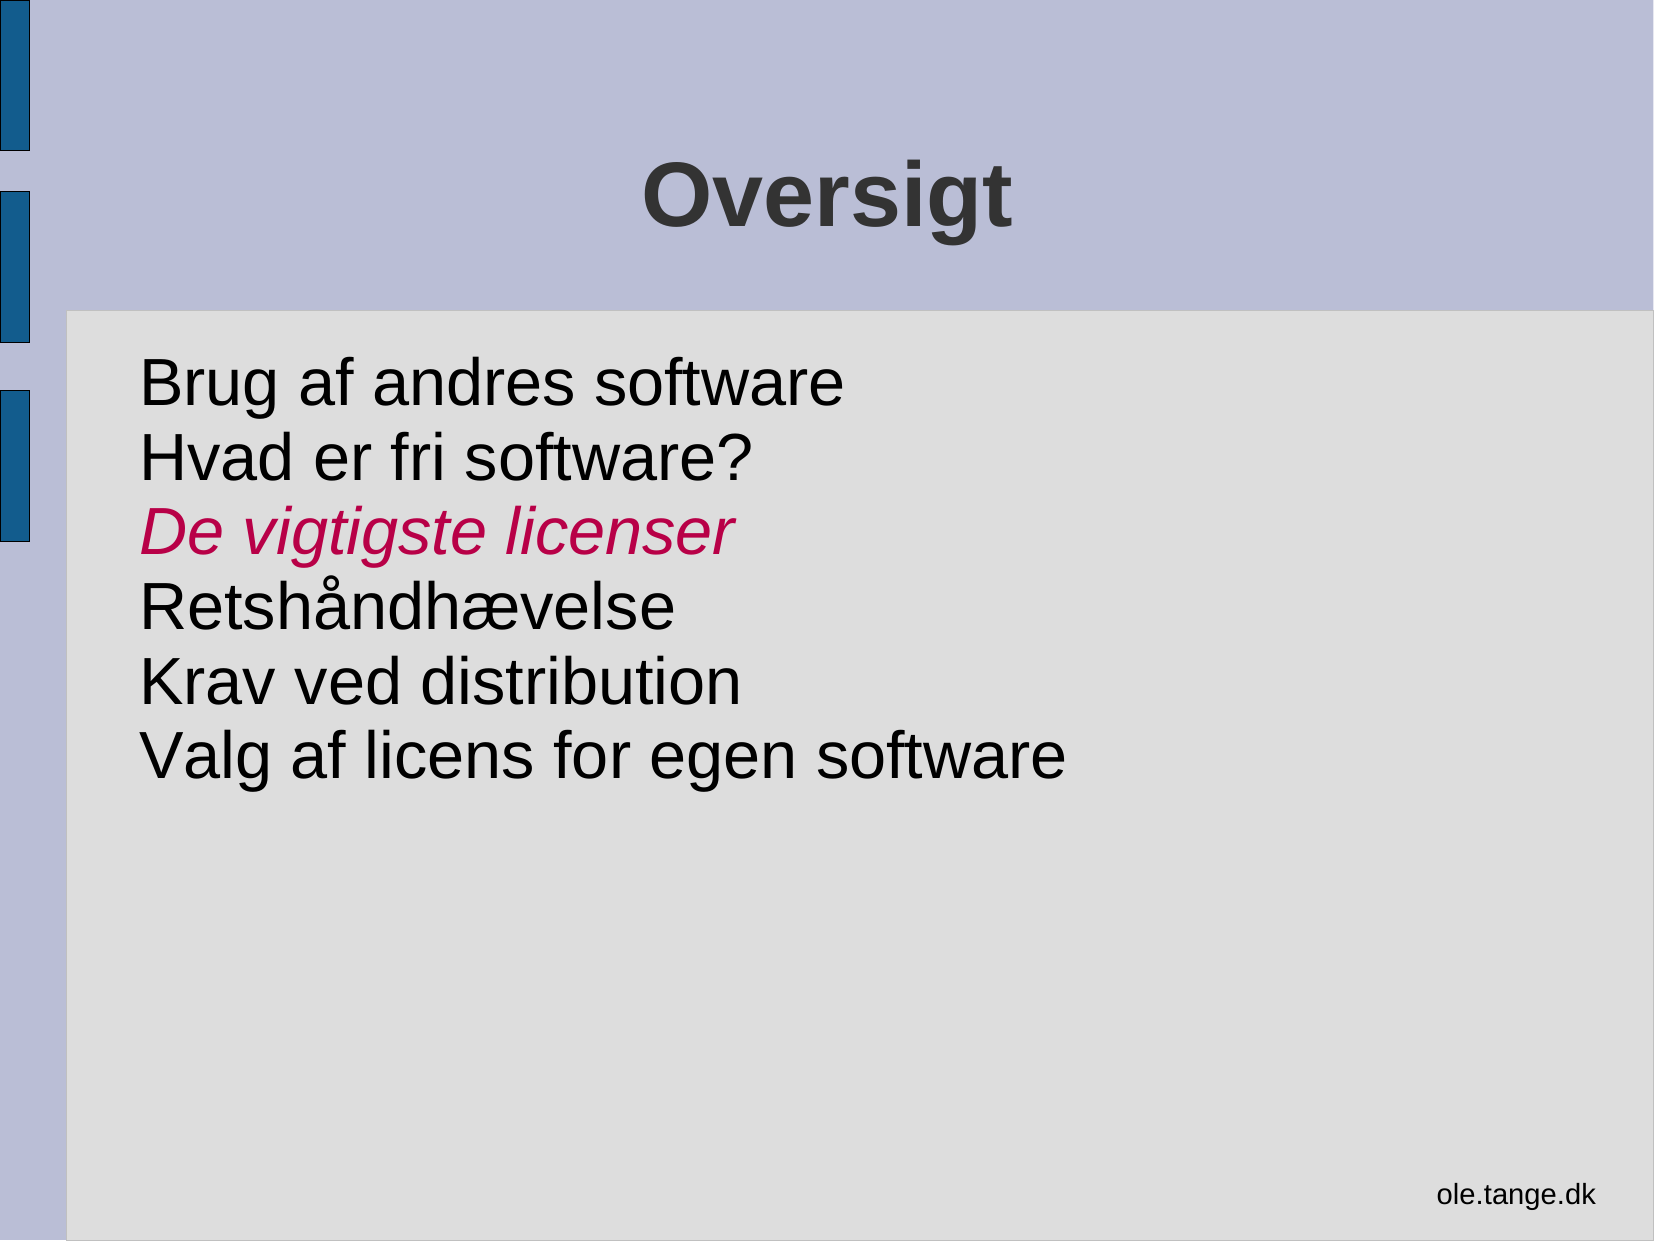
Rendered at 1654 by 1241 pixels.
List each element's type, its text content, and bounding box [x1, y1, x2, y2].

list Brug af andres software Hvad er fri software? De vigtigste licenser Retshåndhævelse Krav ved distribution Valg af licens for egen software [121, 344, 1534, 1127]
title Oversigt [121, 91, 1534, 299]
